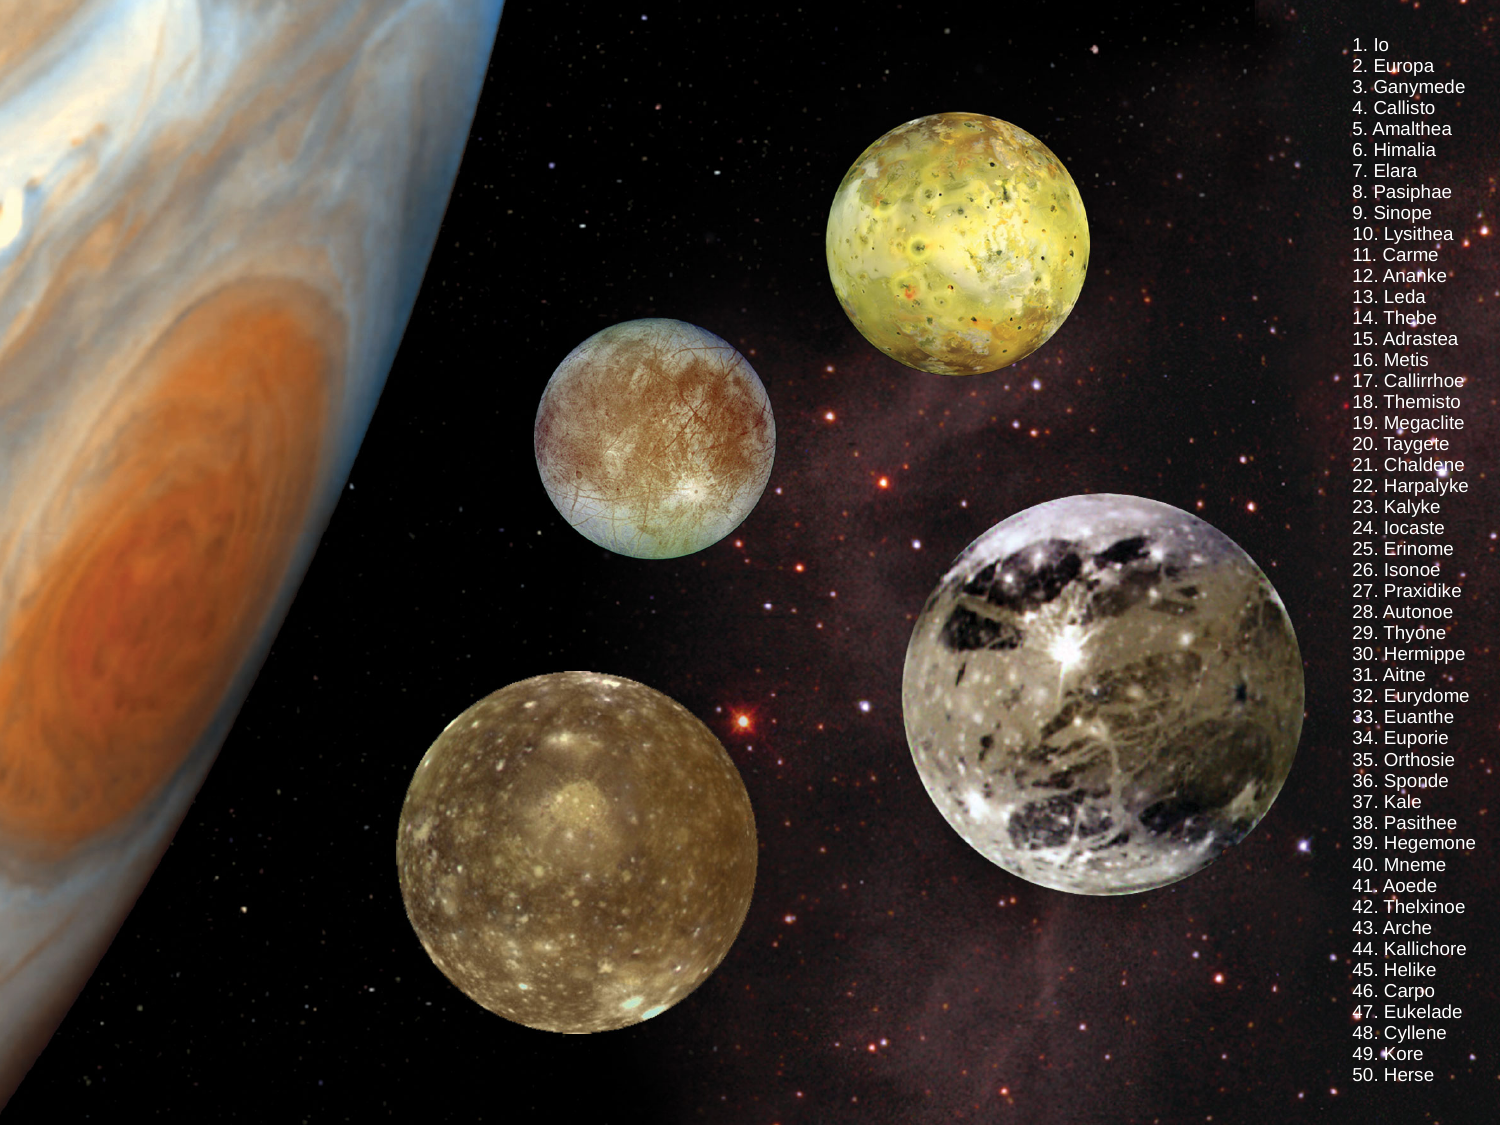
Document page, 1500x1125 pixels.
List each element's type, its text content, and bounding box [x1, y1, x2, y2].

picture [0, 0, 1500, 1125]
text_box 1. Io 2. Europa 3. Ganymede 4. Callisto 5. Amalthea 6. Himalia 7. Elara 8. Pasiphae 9. Sinope 10. Lysithea 11. Carme 12. Ananke 13. Leda 14. Thebe 15. Adrastea 16. Metis 17. Callirrhoe 18. Themisto 19. Megaclite 20. Taygete 21. Chaldene 22. Harpalyke 23. Kalyke 24. Iocaste 25. Erinome 26. Isonoe 27. Praxidike 28. Autonoe 29. Thyone 30. Hermippe 31. Aitne 32. Eurydome 33. Euanthe 34. Euporie 35. Orthosie 36. Sponde 37. Kale 38. Pasithee 39. Hegemone 40. Mneme 41. Aoede 42. Thelxinoe 43. Arche 44. Kallichore 45. Helike 46. Carpo 47. Eukelade 48. Cyllene 49. Kore 50. Herse [1337, 26, 1500, 1093]
